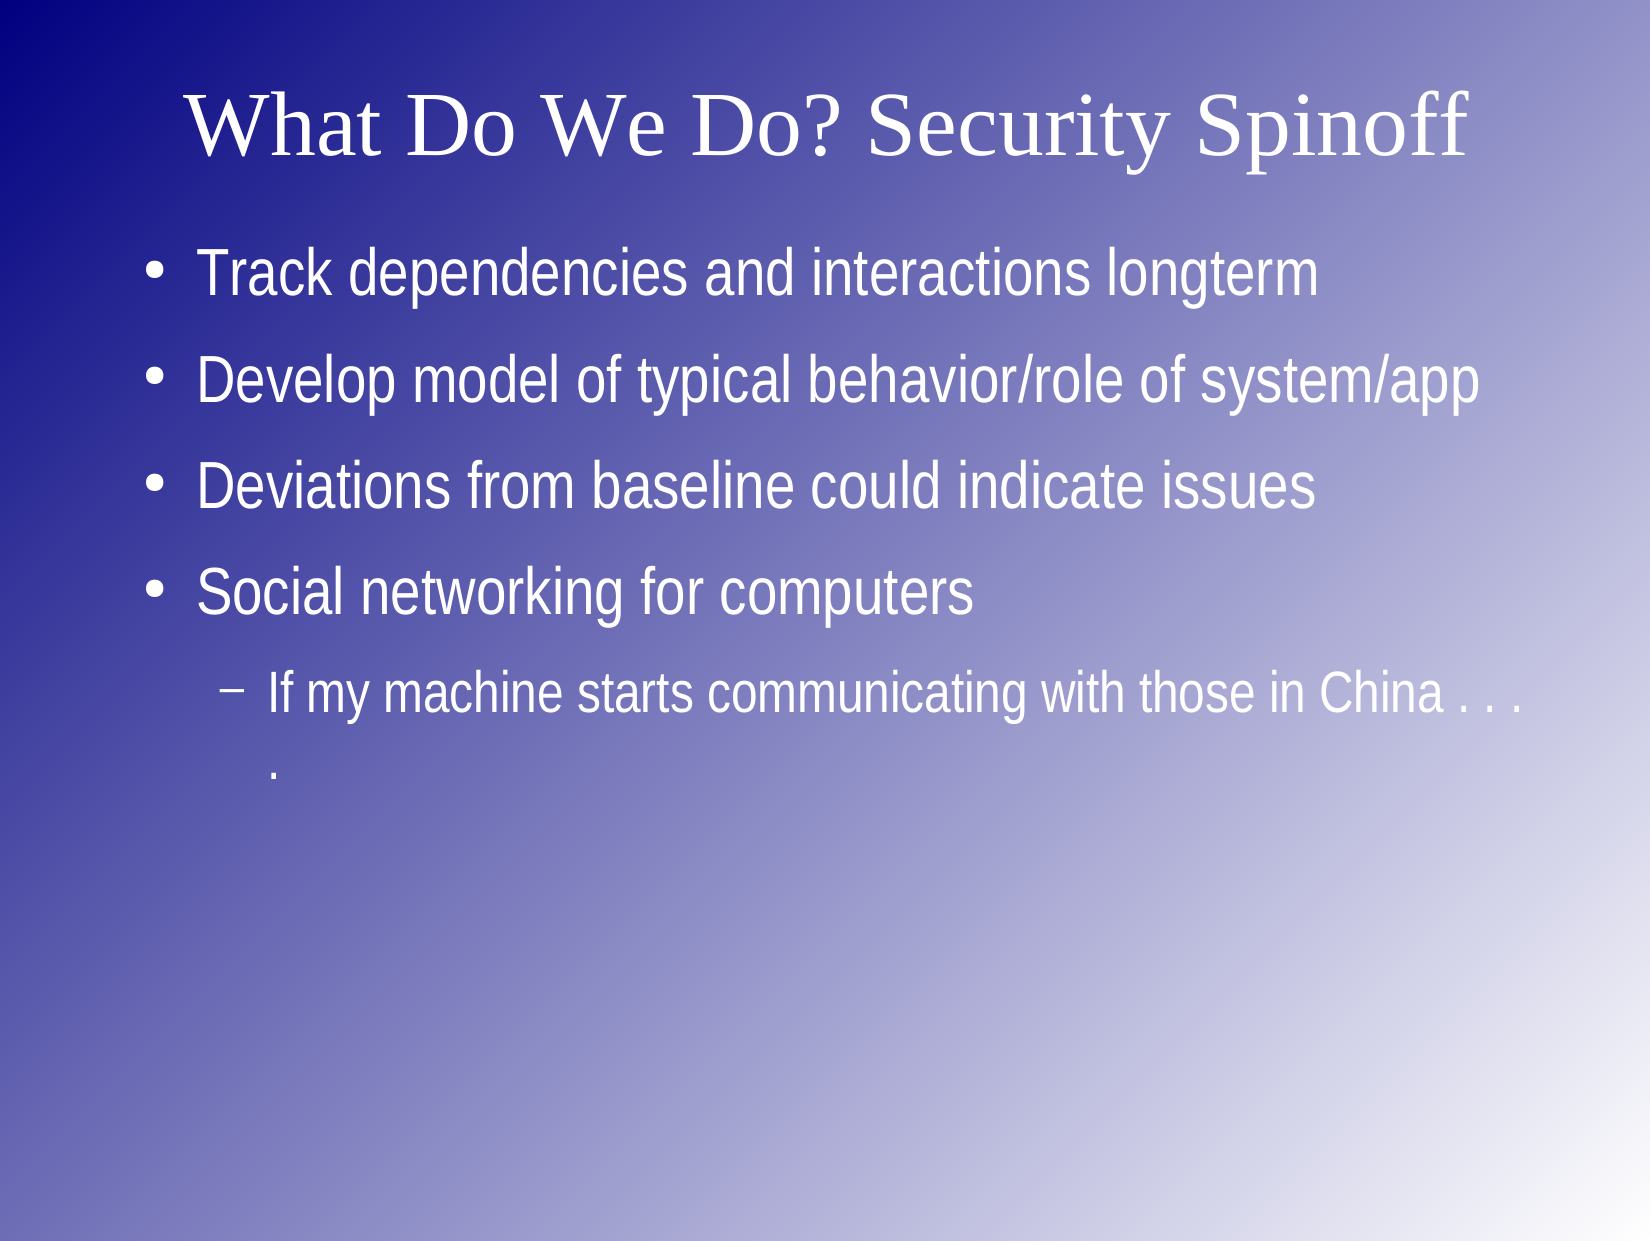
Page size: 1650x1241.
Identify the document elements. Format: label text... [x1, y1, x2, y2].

title What Do We Do? Security Spinoff [123, 27, 1533, 221]
list Track dependencies and interactions longterm Develop model of typical behavior/role of system/app Deviations from baseline could indicate issues Social networking for computers If my machine starts communicating with those in China . . . . [125, 233, 1535, 1032]
